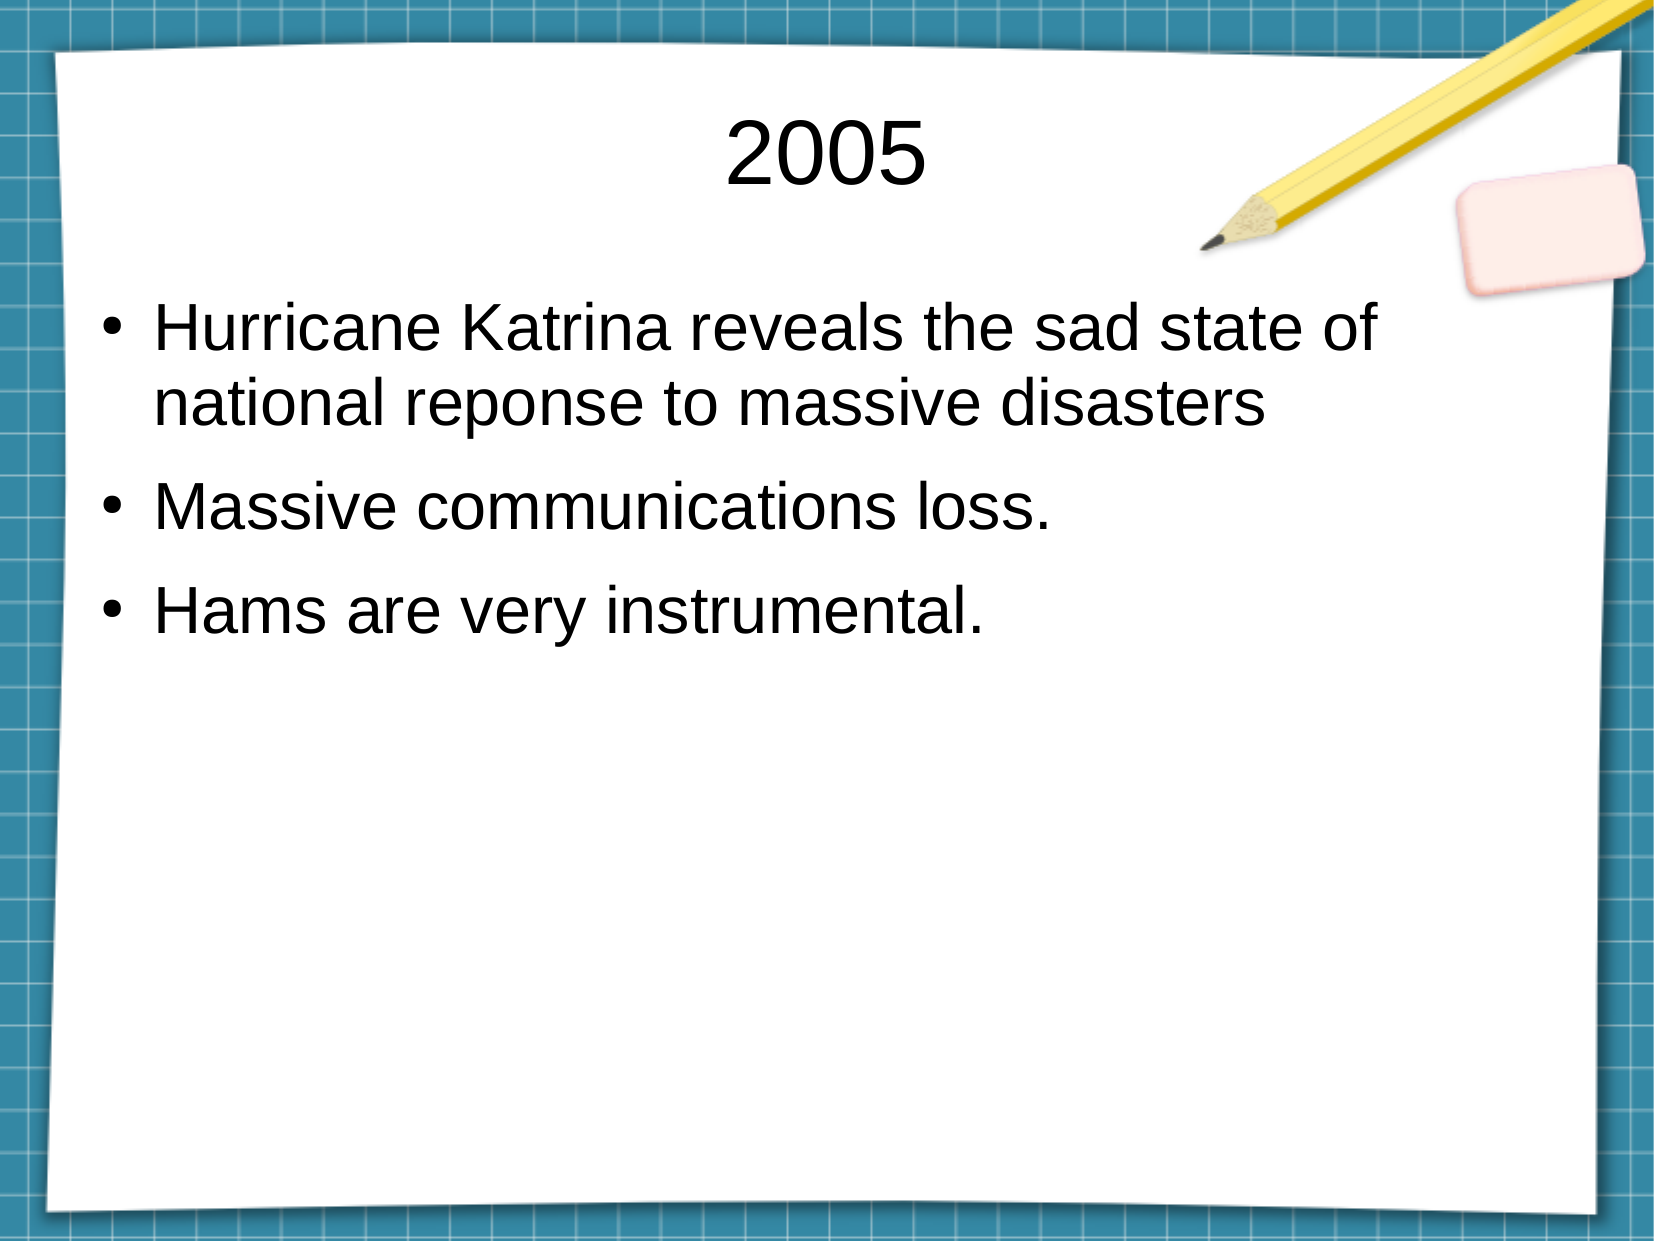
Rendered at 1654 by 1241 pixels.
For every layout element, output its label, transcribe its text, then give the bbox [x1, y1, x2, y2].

title 2005 [82, 49, 1571, 257]
picture [0, 0, 1654, 1241]
list Hurricane Katrina reveals the sad state of national reponse to massive disasters Massive communications loss. Hams are very instrumental. [82, 290, 1571, 1010]
